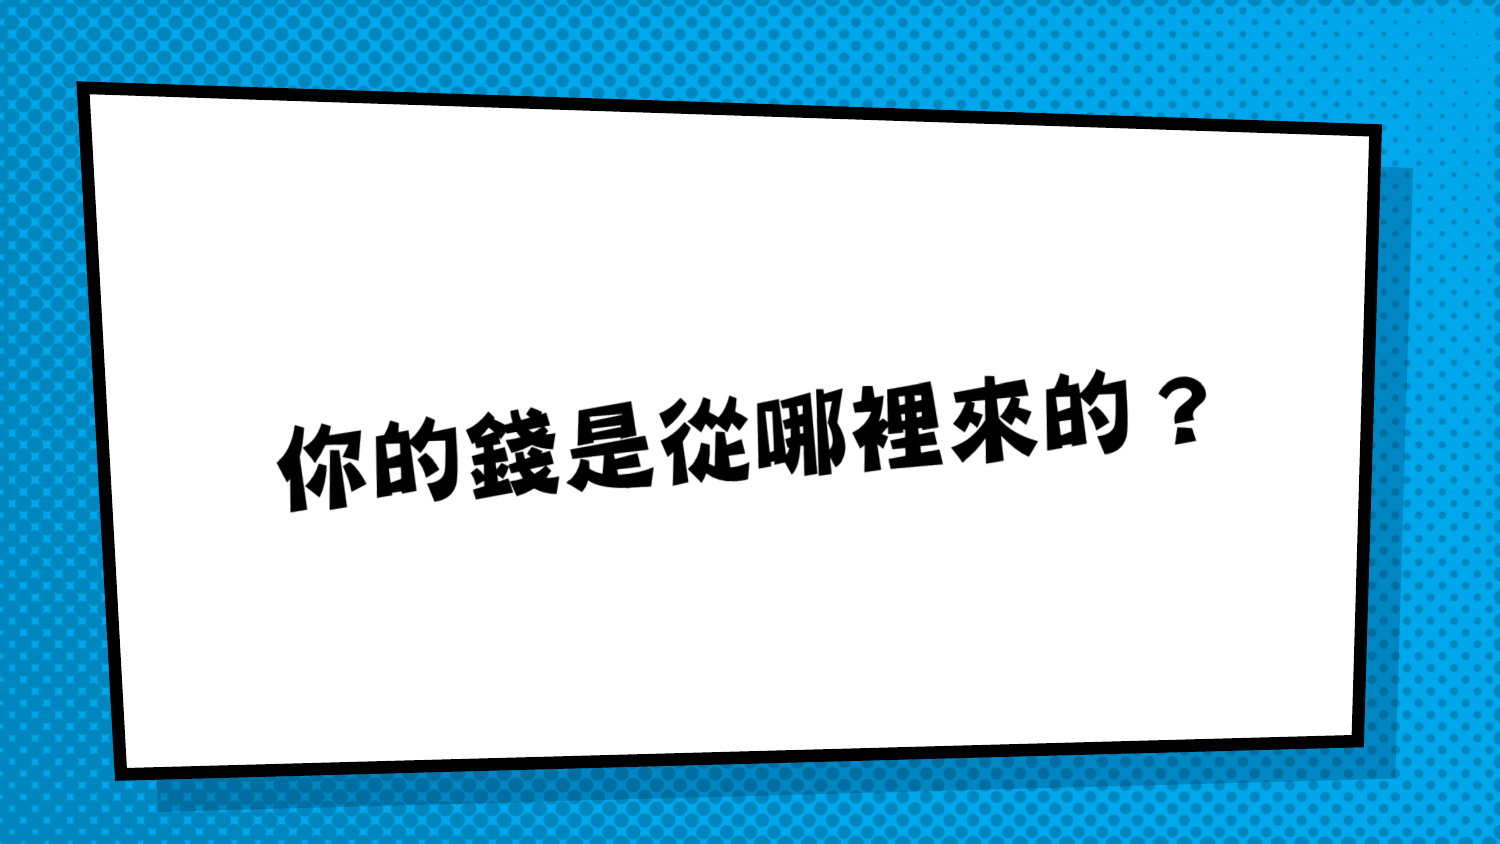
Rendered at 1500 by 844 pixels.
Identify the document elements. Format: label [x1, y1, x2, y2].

picture [207, 306, 1293, 538]
